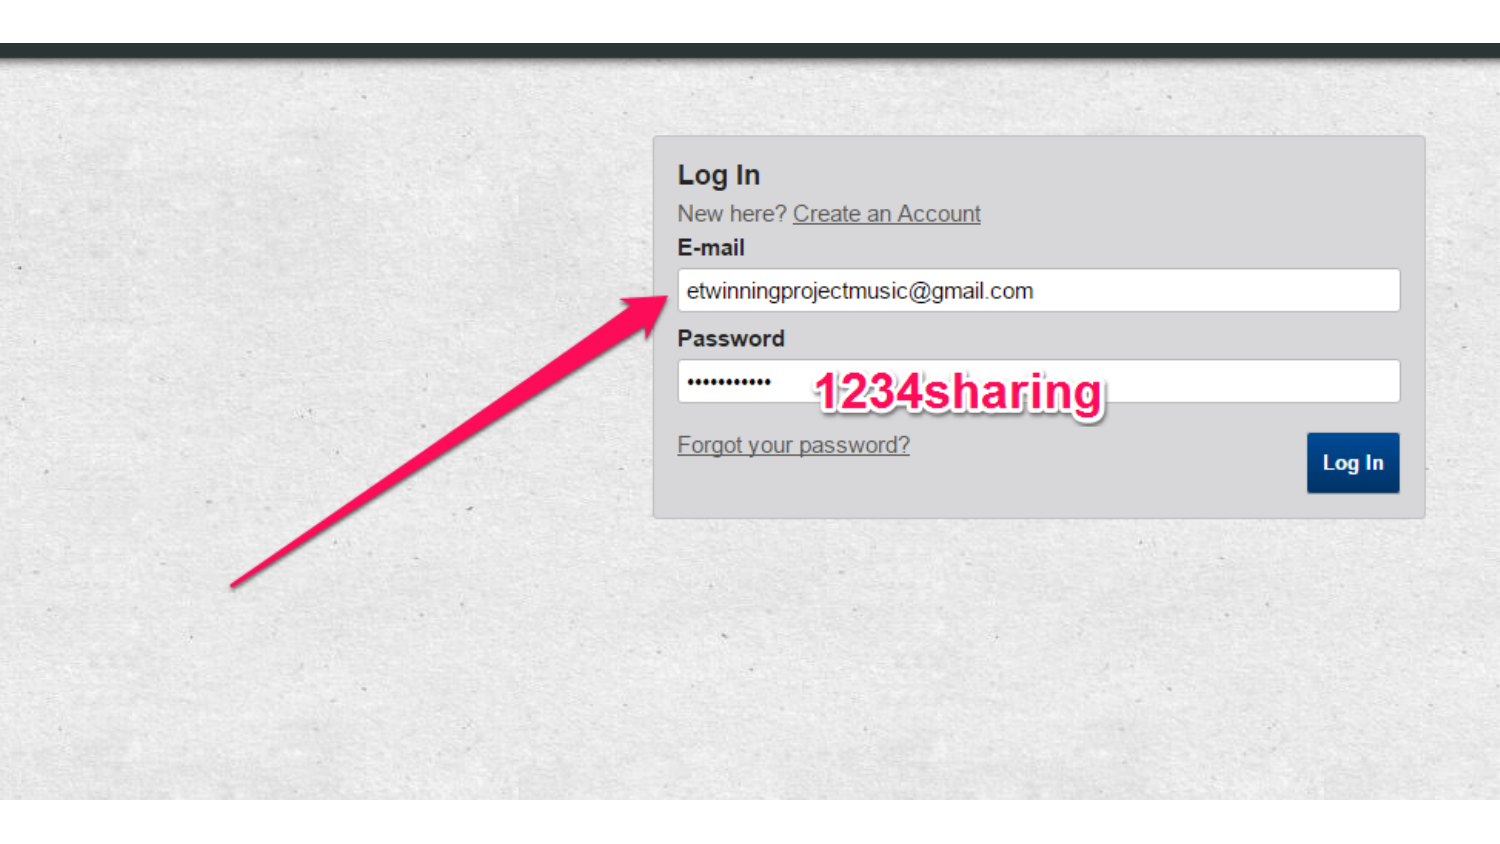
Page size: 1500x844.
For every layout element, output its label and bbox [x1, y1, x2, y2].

picture [0, 43, 1500, 800]
